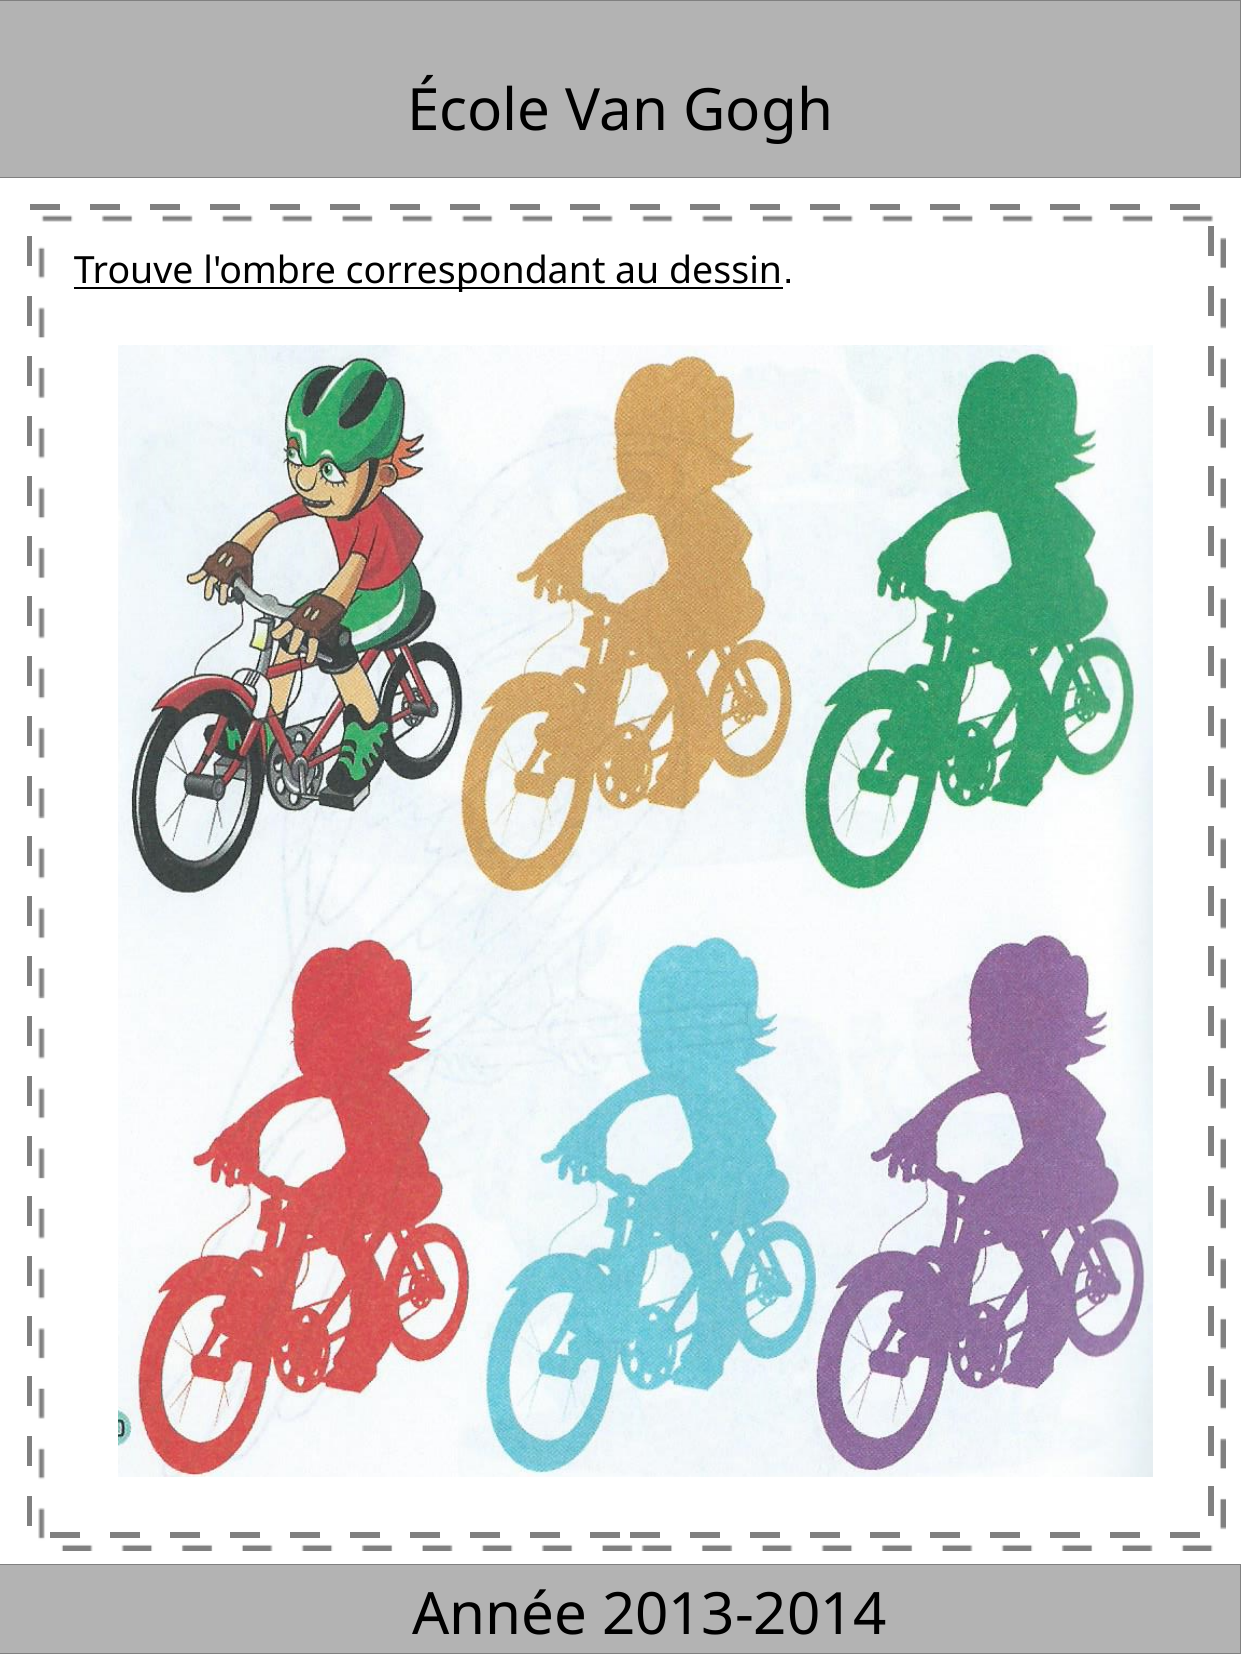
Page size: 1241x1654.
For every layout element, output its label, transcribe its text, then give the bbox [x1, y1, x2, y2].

text_box [1093, 1564, 1241, 1654]
text_box Trouve l'ombre correspondant au dessin. [59, 236, 1152, 300]
picture [118, 345, 1153, 1477]
text_box École Van Gogh [177, 61, 1063, 174]
text_box [0, 0, 1241, 178]
text_box Année 2013-2014 [206, 1564, 1093, 1654]
text_box [0, 1564, 206, 1654]
